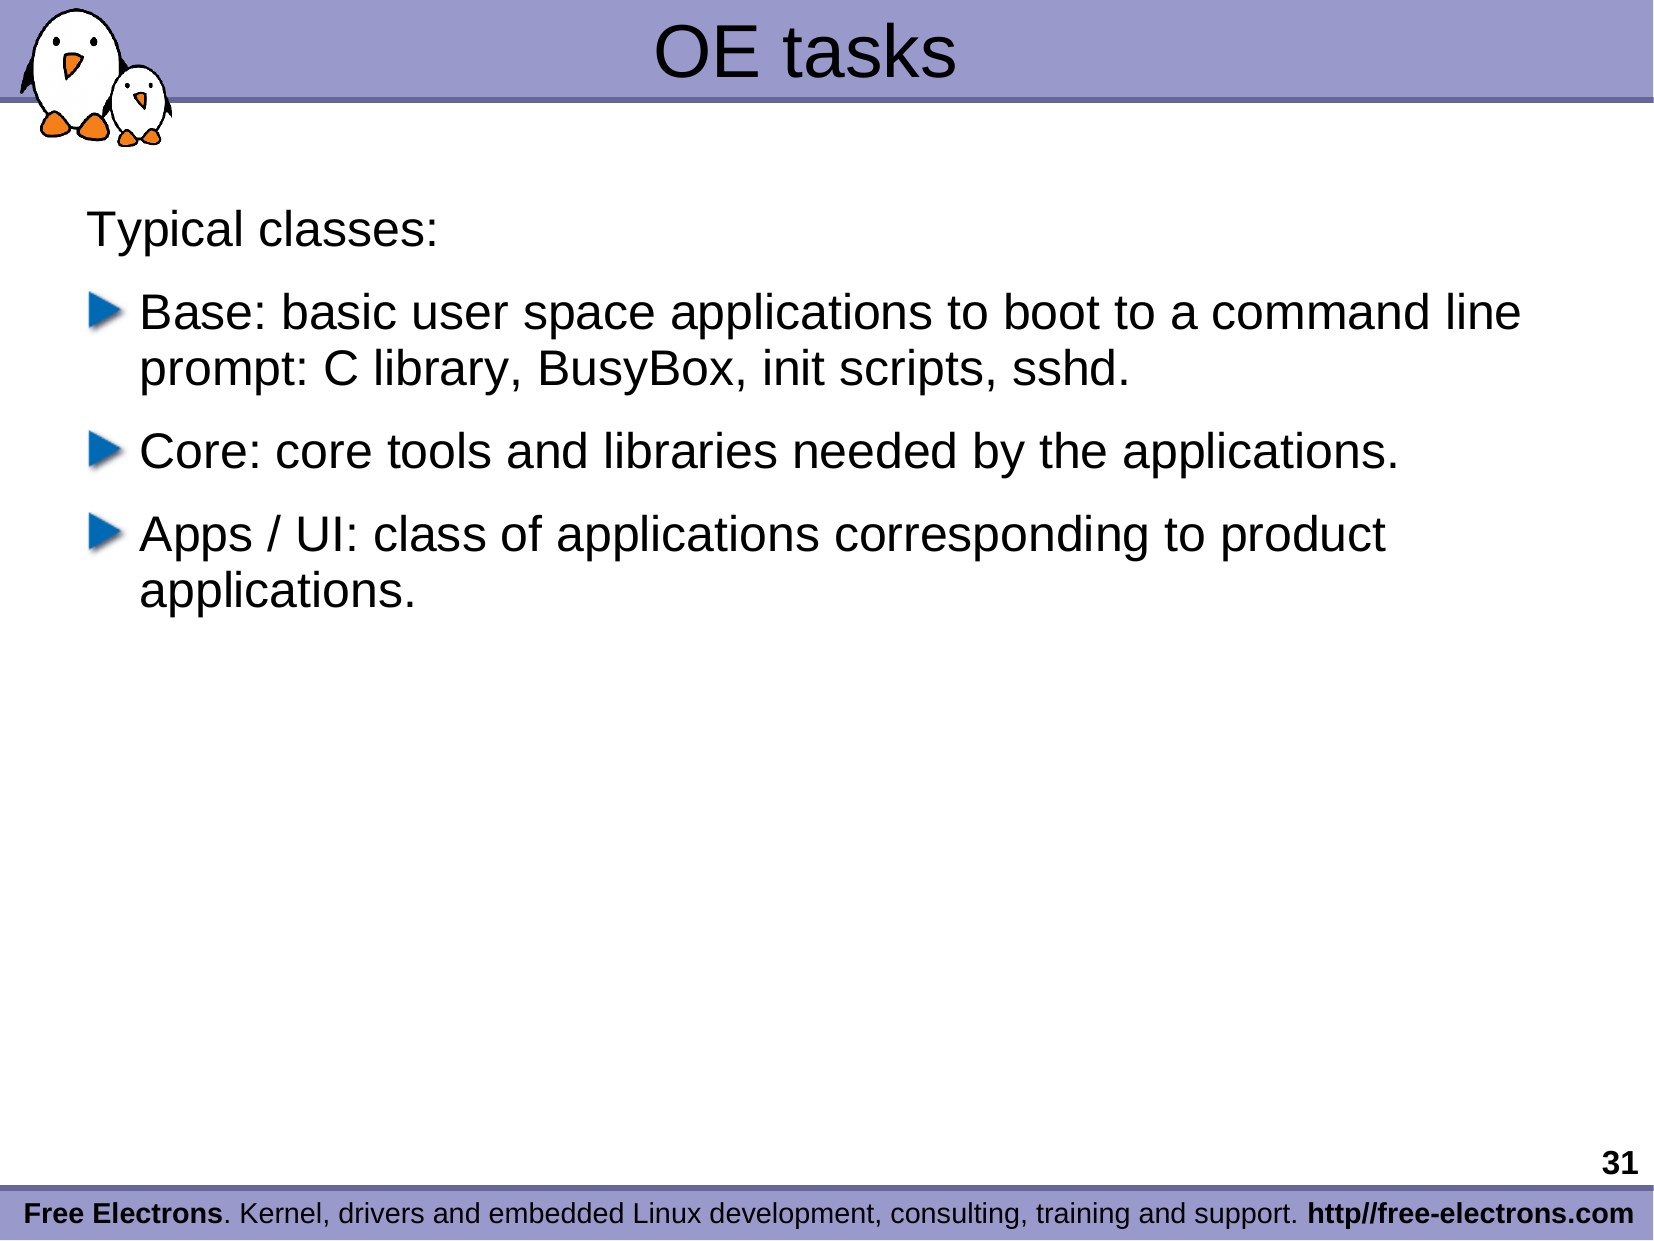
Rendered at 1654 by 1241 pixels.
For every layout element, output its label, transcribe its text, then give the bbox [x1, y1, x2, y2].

picture [20, 8, 172, 147]
list Typical classes: Base: basic user space applications to boot to a command line prompt: C library, BusyBox, init scripts, sshd. Core: core tools and libraries needed by the applications. Apps / UI: class of applications corresponding to product applications. [68, 201, 1592, 1118]
title OE tasks [60, 0, 1551, 104]
